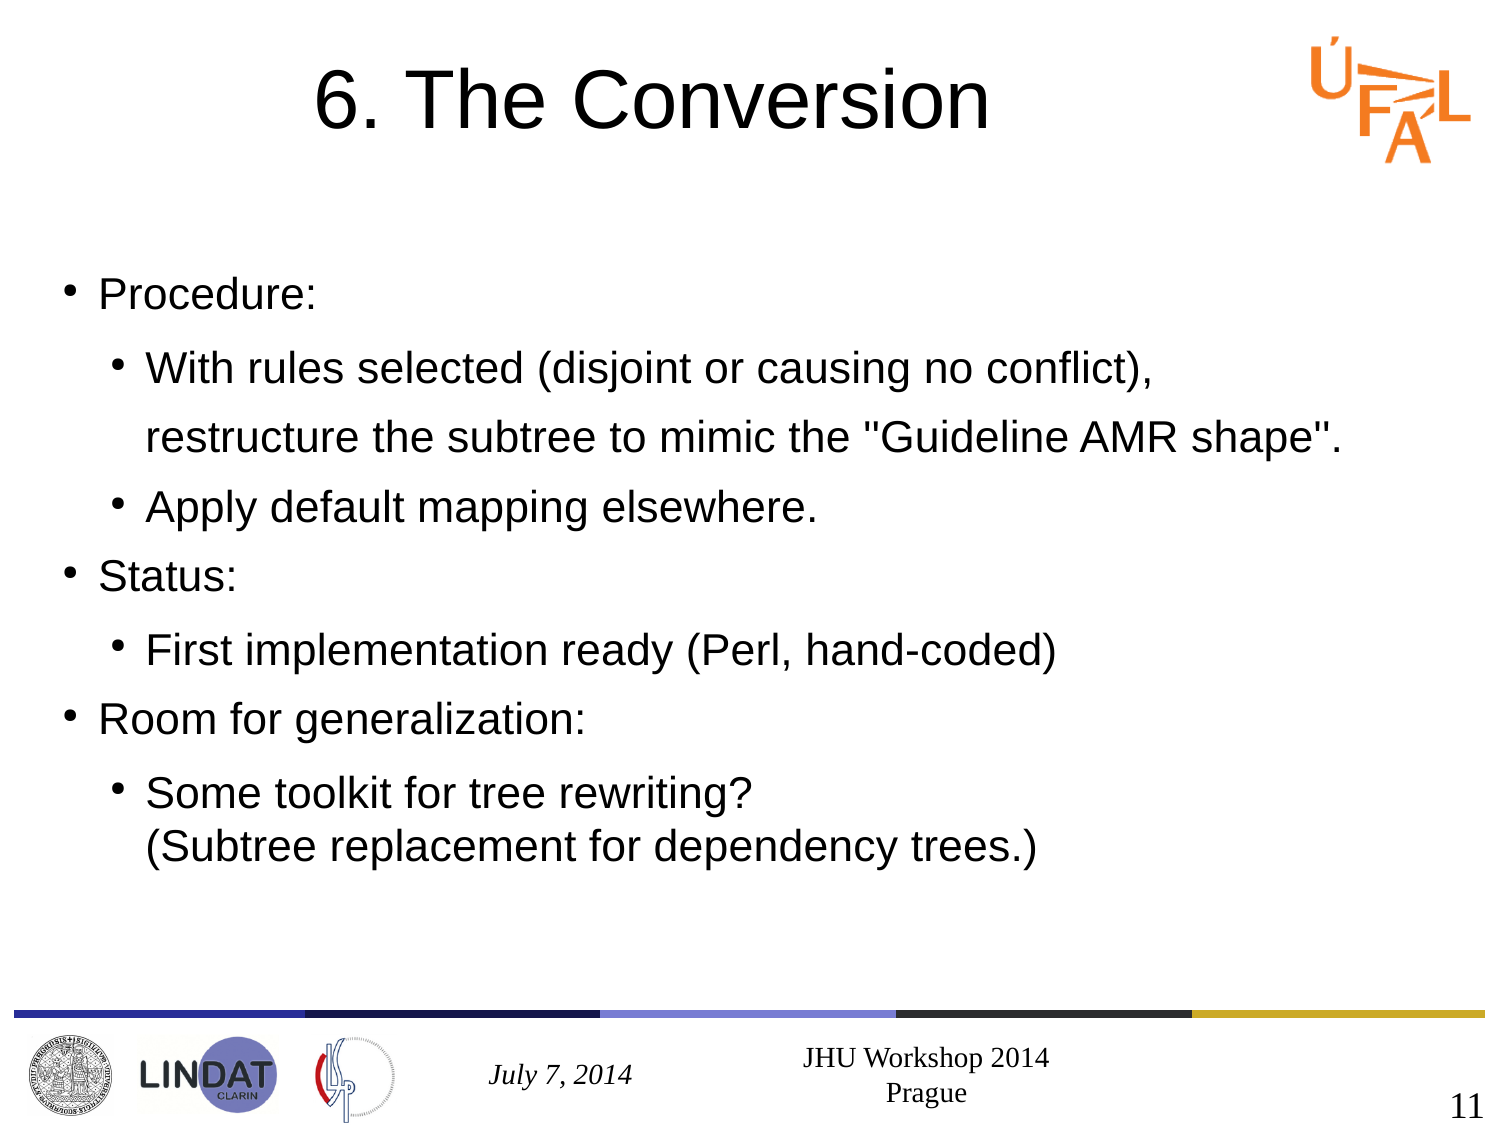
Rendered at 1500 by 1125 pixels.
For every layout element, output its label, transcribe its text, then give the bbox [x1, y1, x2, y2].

picture [137, 1034, 279, 1116]
picture [311, 1034, 397, 1125]
picture [27, 1034, 114, 1116]
footer JHU Workshop 2014 Prague [755, 1031, 1099, 1113]
picture [1311, 36, 1472, 166]
slide_number July 7, 2014 [418, 1048, 703, 1099]
list Procedure: With rules selected (disjoint or causing no conflict), restructure the subtree to mimic the ''Guideline AMR shape''. Apply default mapping elsewhere. Status: First implementation ready (Perl, hand-coded) Room for generalization: Some toolkit for tree rewriting? (Subtree replacement for dependency trees.) [35, 257, 1424, 885]
title 6. The Conversion [75, 37, 1231, 225]
picture [14, 1010, 1485, 1018]
slide_number <number> [1149, 1073, 1500, 1125]
